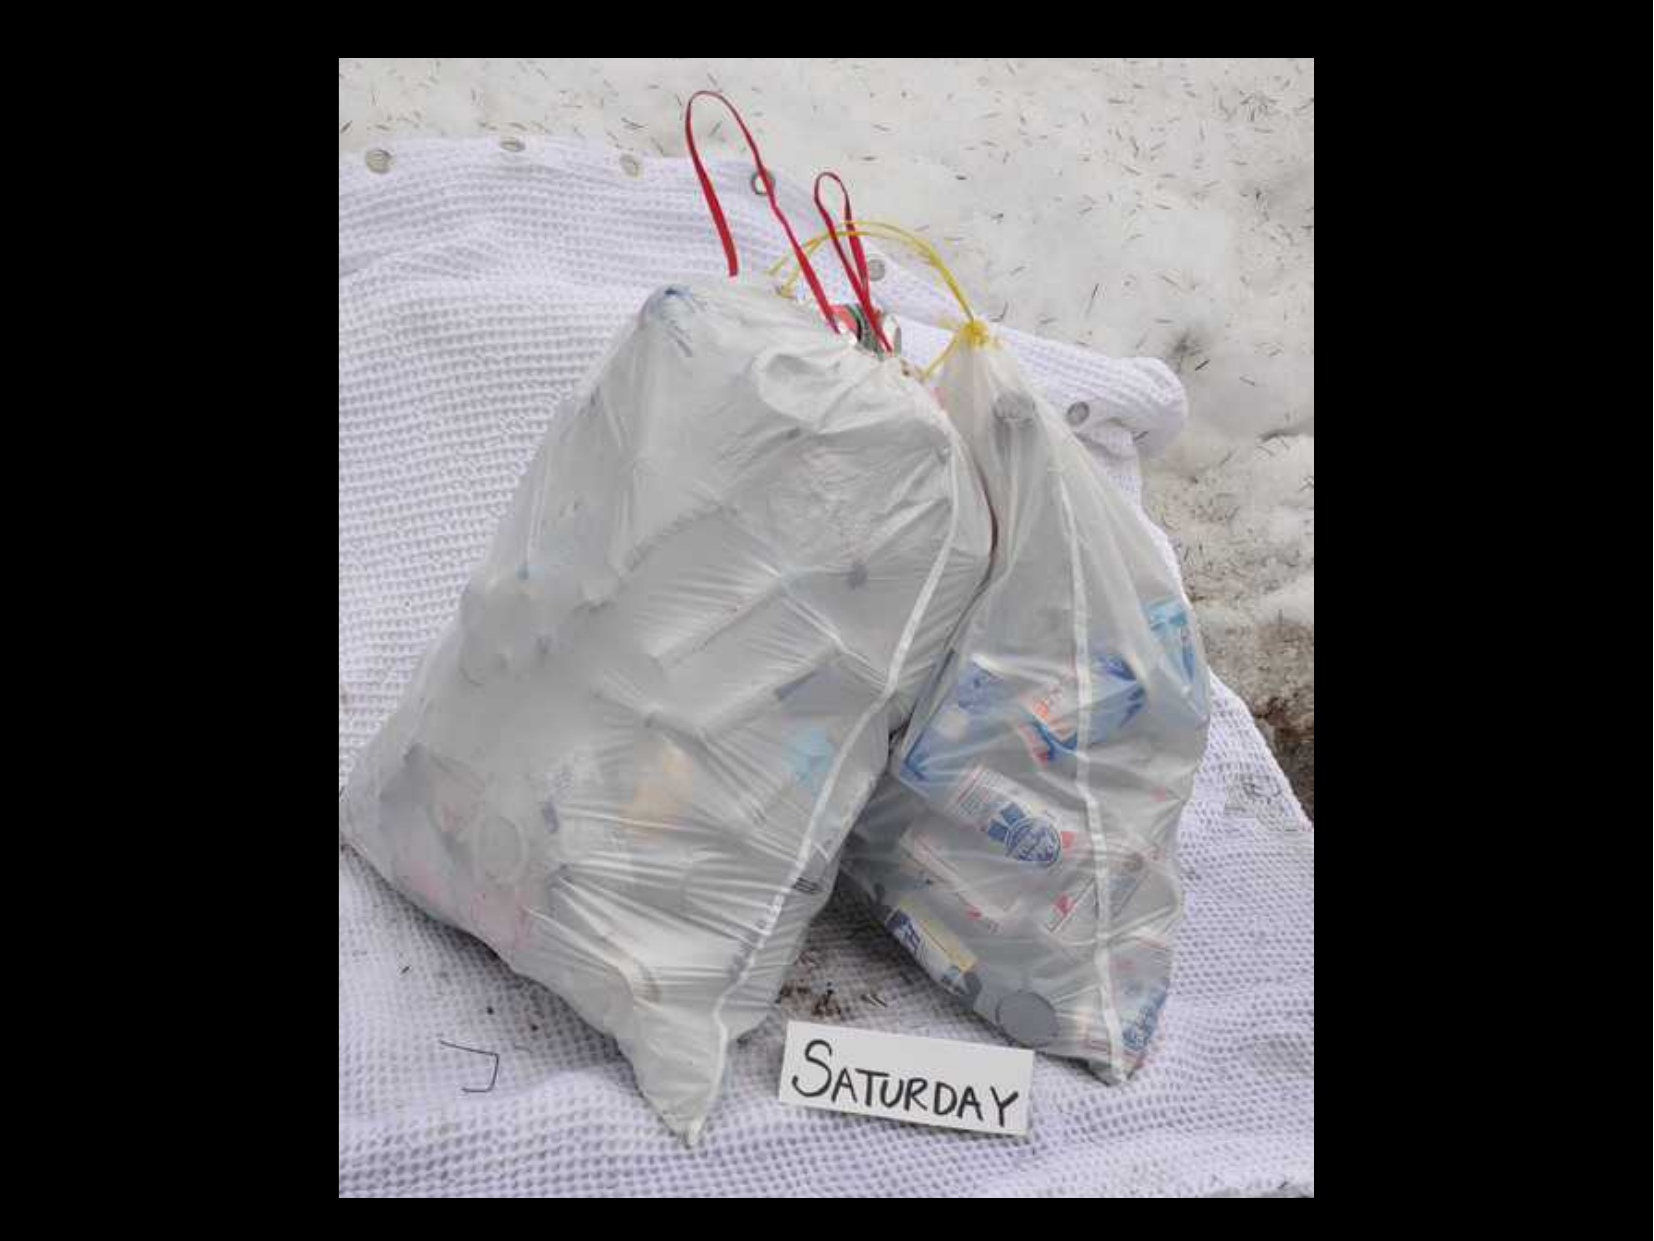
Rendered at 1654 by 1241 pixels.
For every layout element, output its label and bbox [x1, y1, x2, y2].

picture [338, 58, 1314, 1198]
